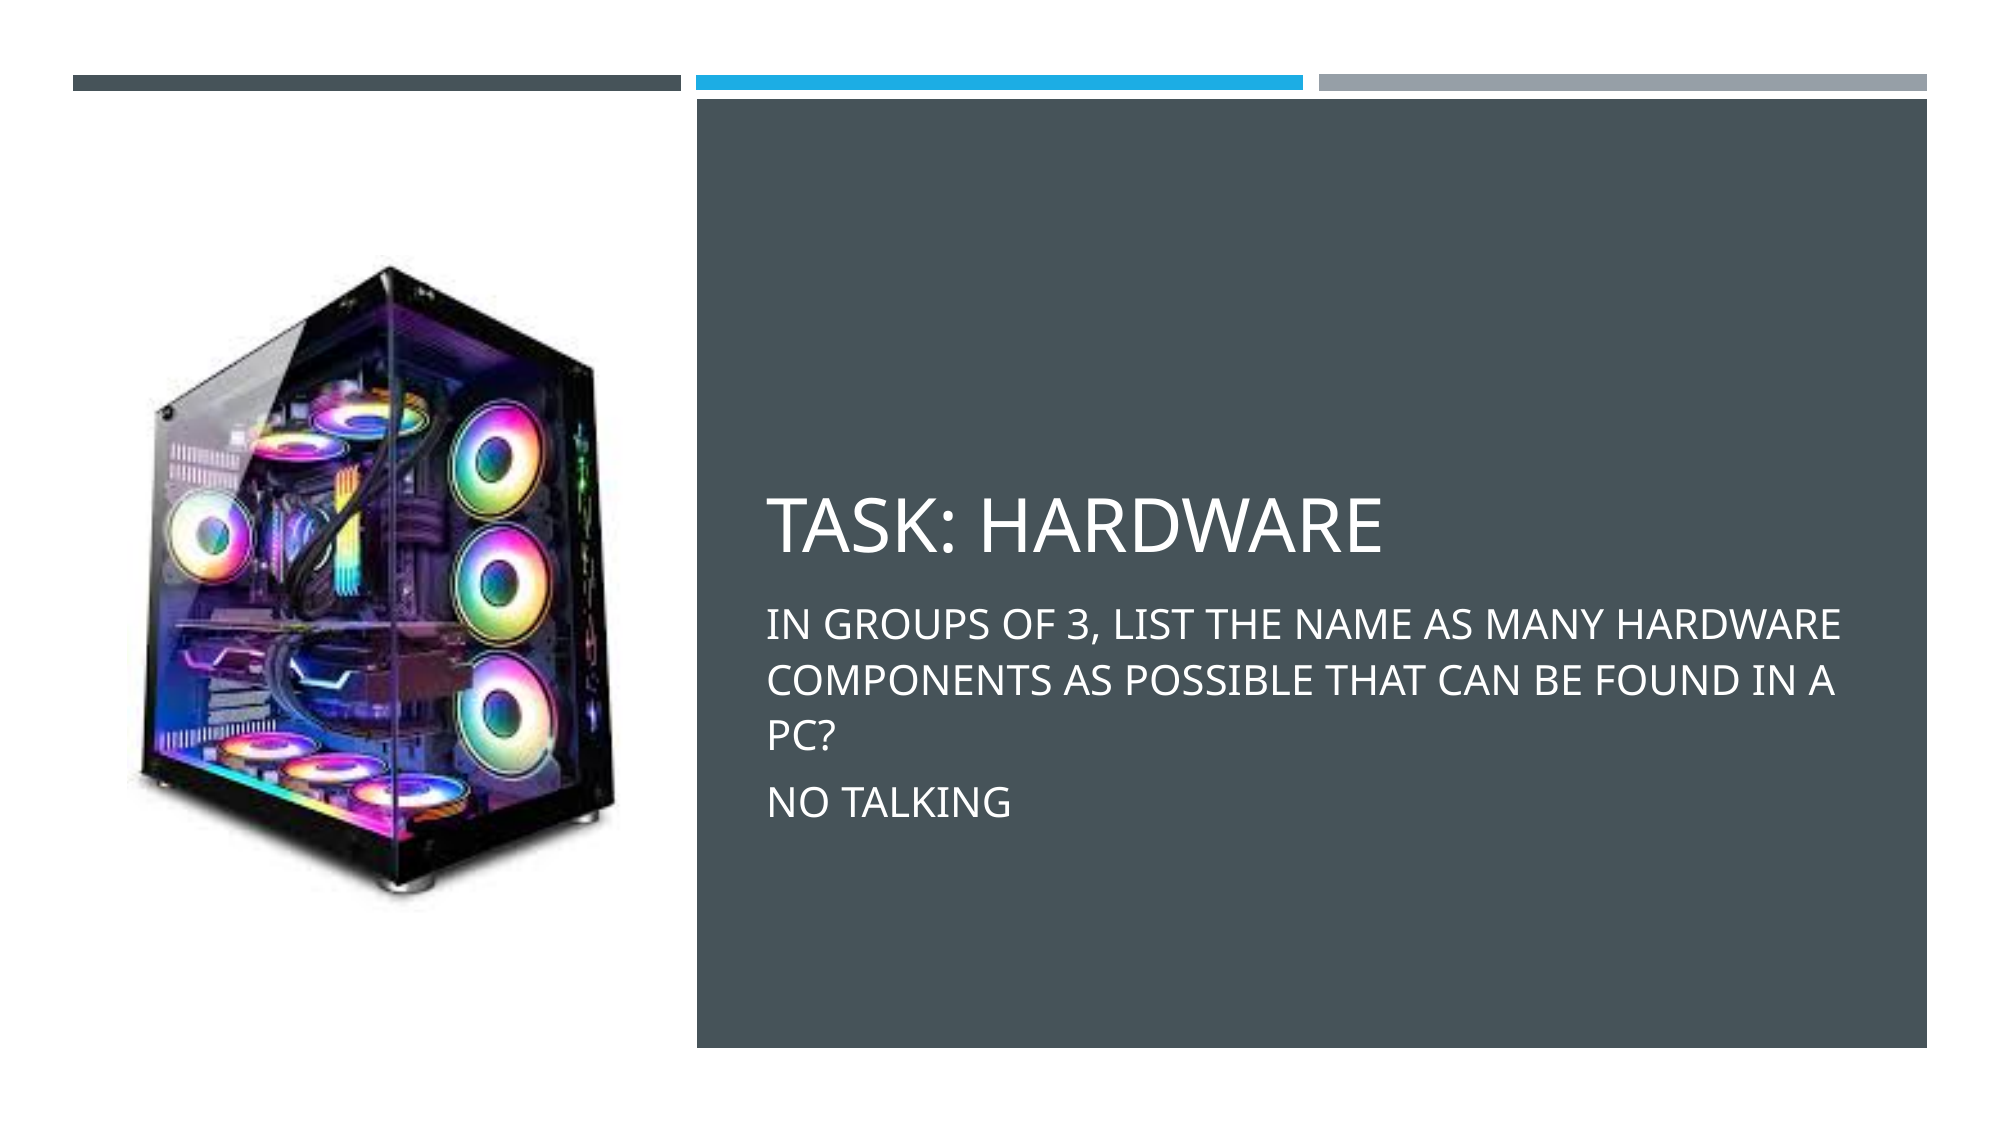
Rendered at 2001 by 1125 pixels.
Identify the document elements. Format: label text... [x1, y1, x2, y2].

text_box [0, 0, 2000, 1125]
list In groups of 3, list the Name as many hardware components as possible that can be found in a PC? No talking [751, 585, 1867, 860]
picture [127, 255, 628, 919]
title Task: Hardware [751, 232, 1867, 575]
